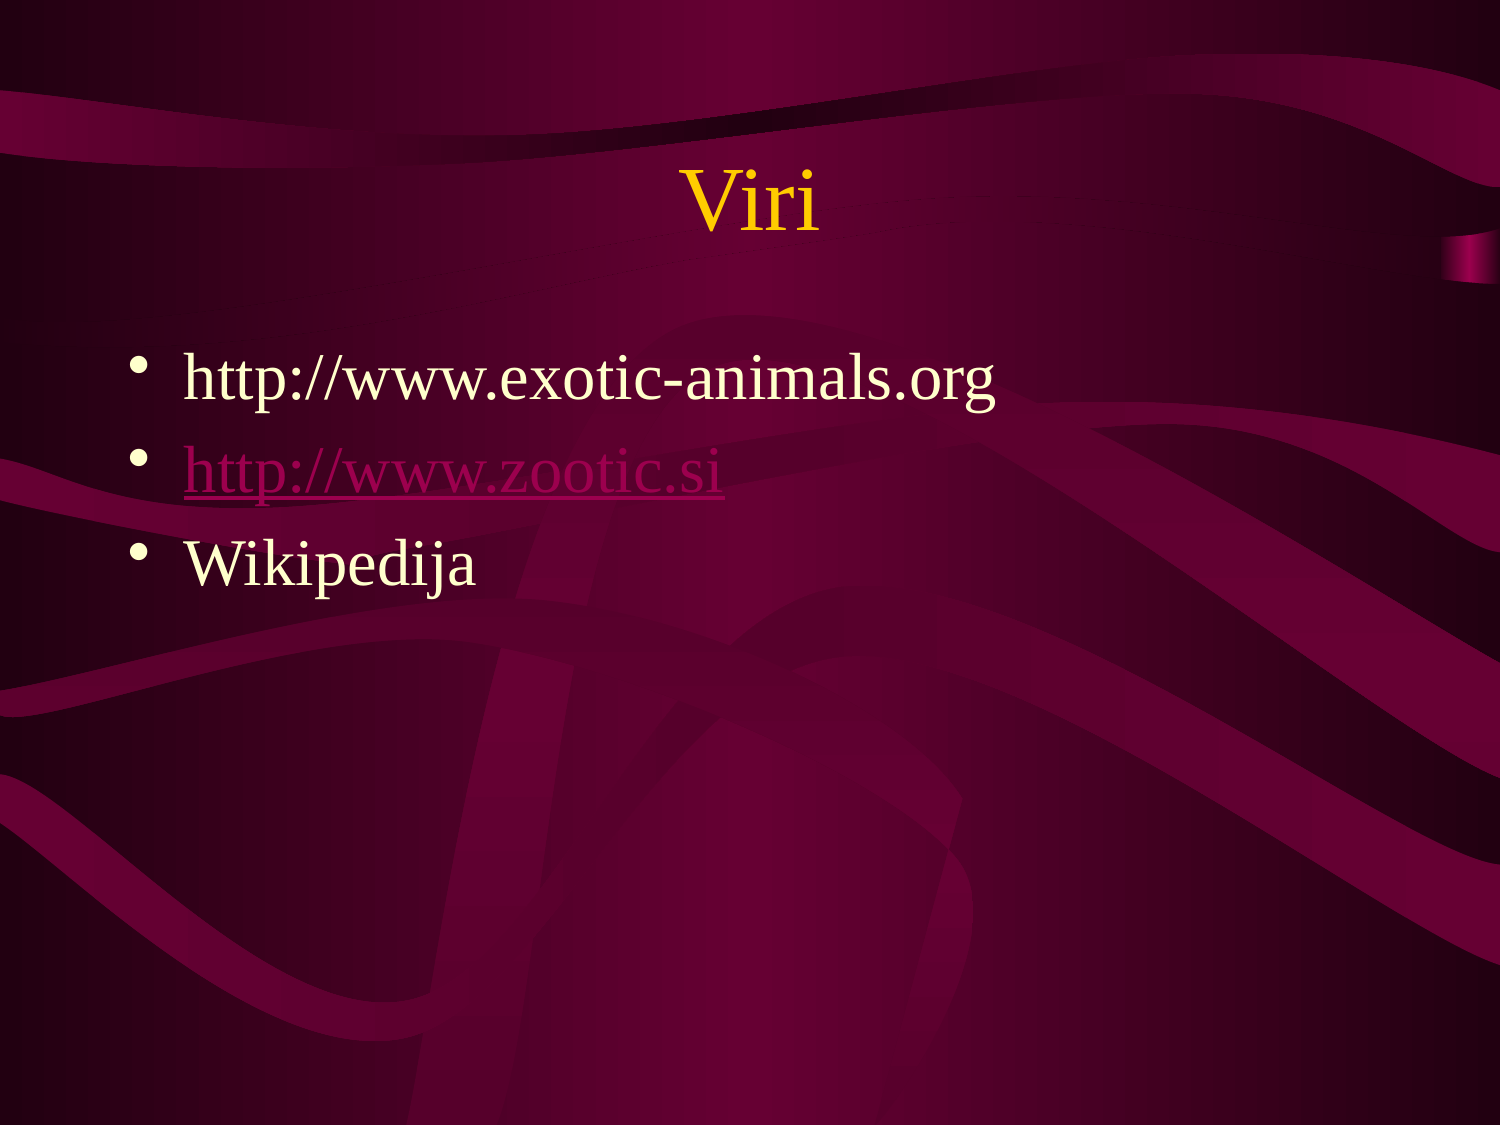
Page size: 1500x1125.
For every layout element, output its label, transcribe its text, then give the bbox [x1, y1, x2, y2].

title Viri [112, 99, 1388, 288]
list http://www.exotic-animals.org http://www.zootic.si Wikipedija [112, 324, 1388, 1000]
